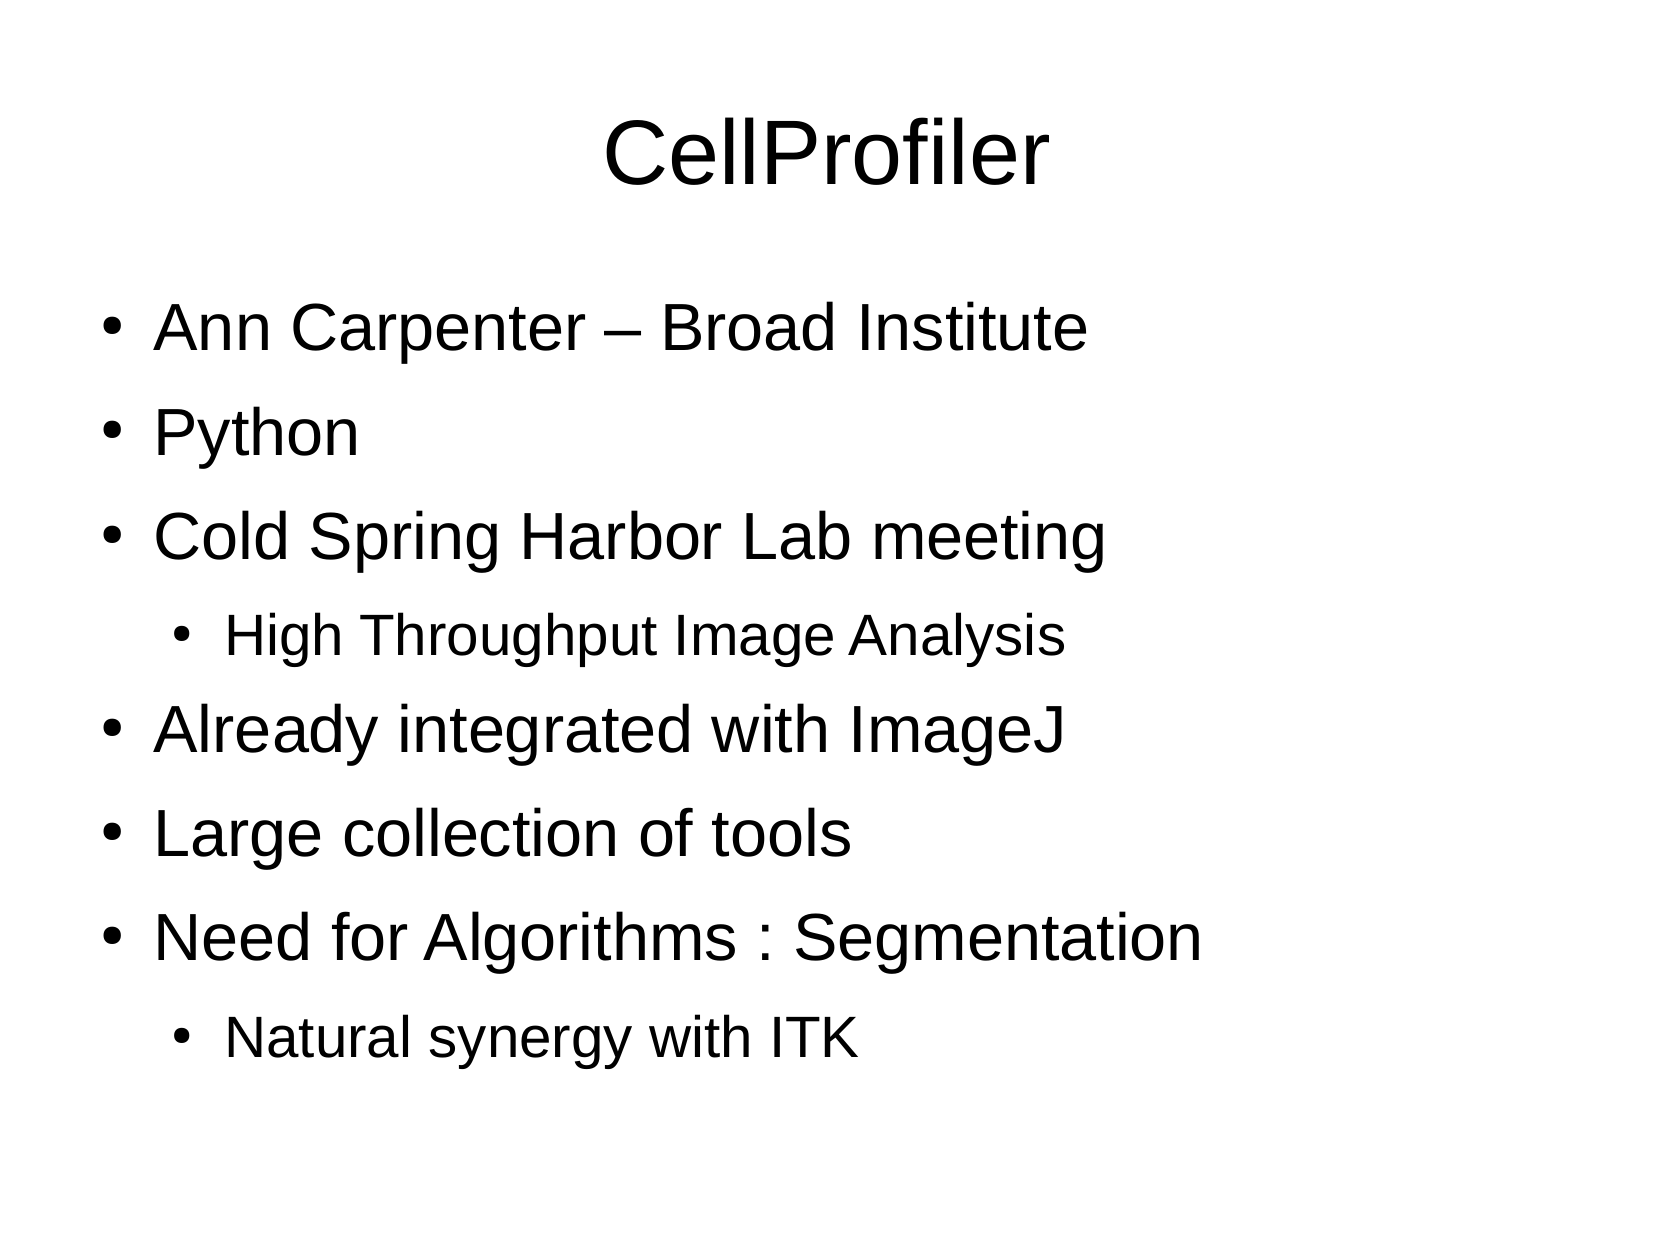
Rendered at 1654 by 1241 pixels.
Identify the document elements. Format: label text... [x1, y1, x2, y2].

title CellProfiler [82, 56, 1571, 250]
list Ann Carpenter – Broad Institute Python Cold Spring Harbor Lab meeting High Throughput Image Analysis Already integrated with ImageJ Large collection of tools Need for Algorithms : Segmentation Natural synergy with ITK [82, 290, 1571, 1201]
